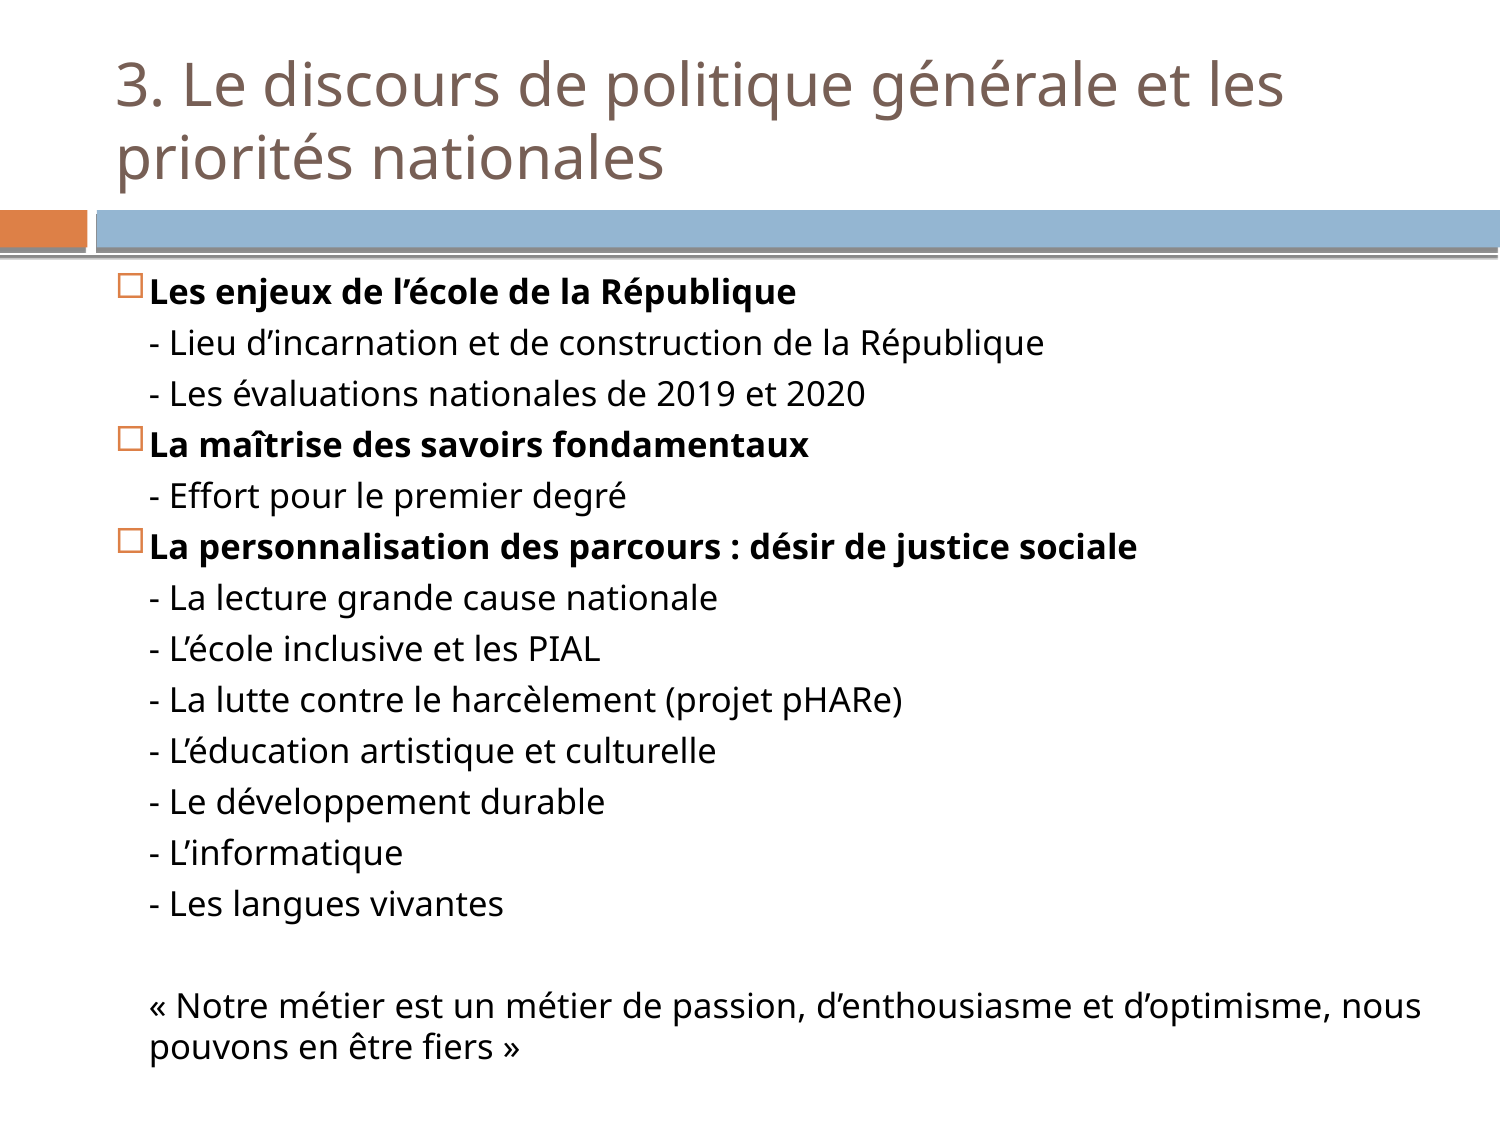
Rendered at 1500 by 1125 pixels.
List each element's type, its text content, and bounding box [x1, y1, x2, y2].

title 3. Le discours de politique générale et les priorités nationales [100, 37, 1438, 200]
list Les enjeux de l’école de la République - Lieu d’incarnation et de construction de la République - Les évaluations nationales de 2019 et 2020 La maîtrise des savoirs fondamentaux - Effort pour le premier degré La personnalisation des parcours : désir de justice sociale - La lecture grande cause nationale - L’école inclusive et les PIAL - La lutte contre le harcèlement (projet pHARe) - L’éducation artistique et culturelle - Le développement durable - L’informatique - Les langues vivantes « Notre métier est un métier de passion, d’enthousiasme et d’optimisme, nous pouvons en être fiers » [100, 262, 1438, 1083]
